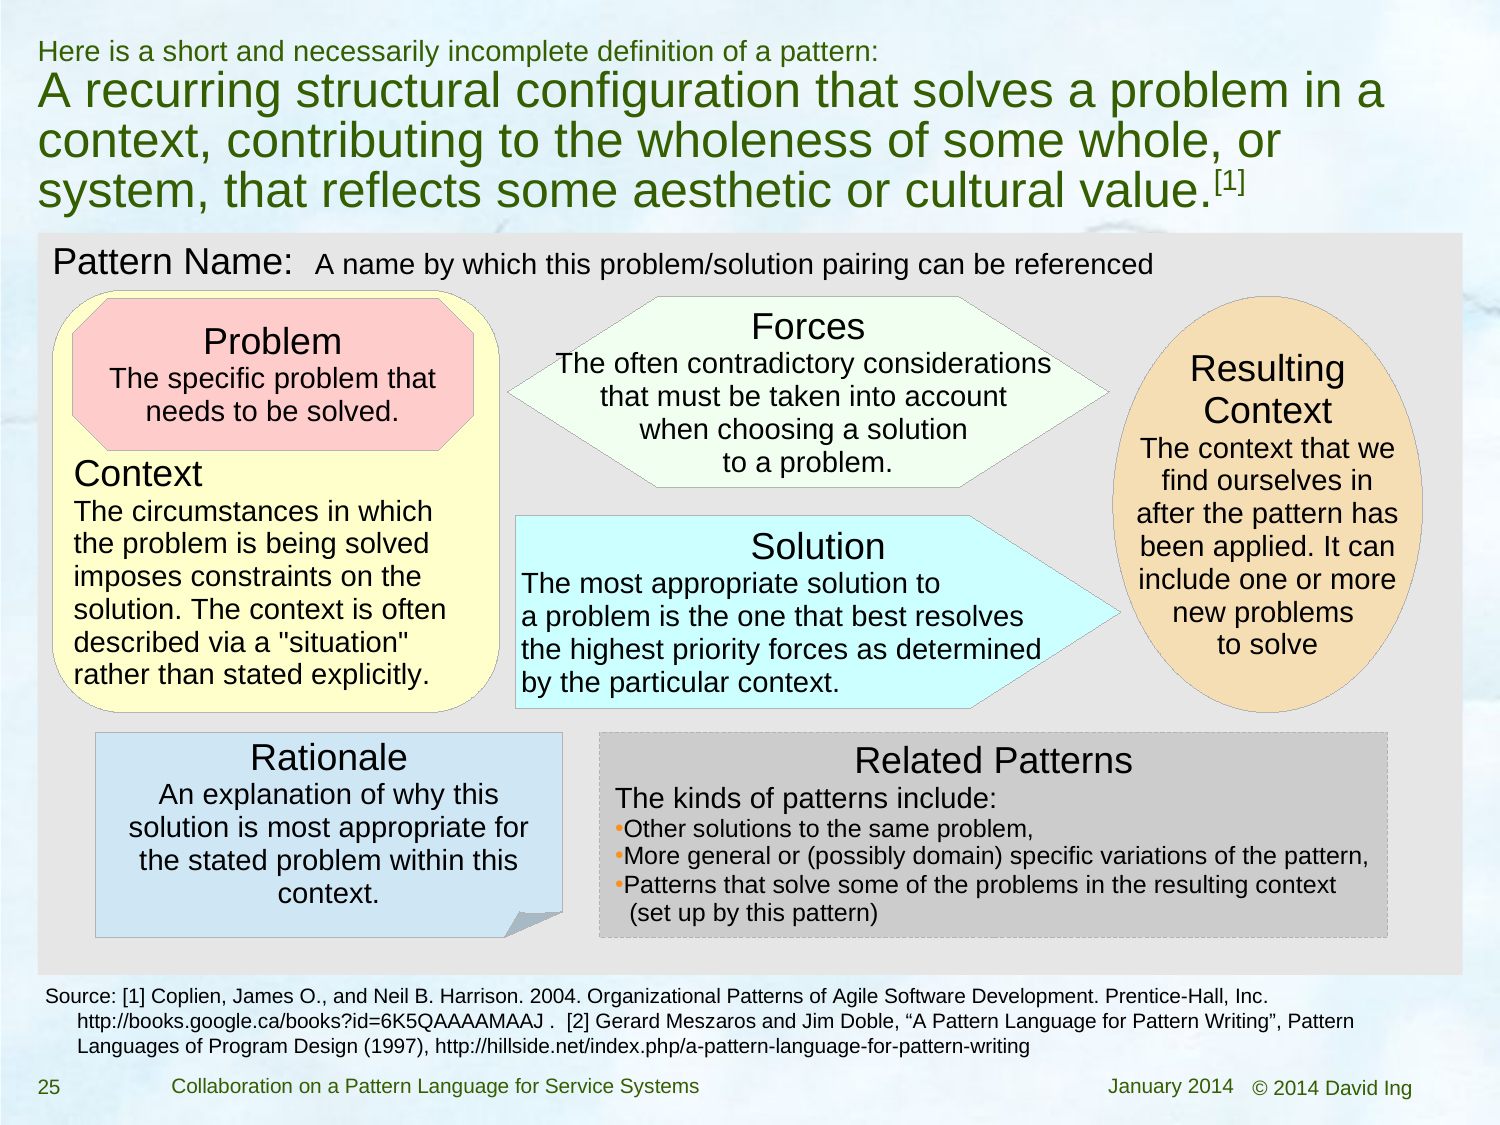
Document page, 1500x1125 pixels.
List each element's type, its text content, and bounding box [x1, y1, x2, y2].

text_box Solution The most appropriate solution to a problem is the one that best resolves the highest priority forces as determined by the particular context. [515, 515, 1121, 709]
text_box Source: [1] Coplien, James O., and Neil B. Harrison. 2004. Organizational Patterns of Agile Software Development. Prentice-Hall, Inc. http://books.google.ca/books?id=6K5QAAAAMAAJ . [2] Gerard Meszaros and Jim Doble, “A Pattern Language for Pattern Writing”, Pattern Languages of Program Design (1997), http://hillside.net/index.php/a-pattern-language-for-pattern-writing [30, 975, 1463, 1082]
text_box Related Patterns The kinds of patterns include: Other solutions to the same problem, More general or (possibly domain) specific variations of the pattern, Patterns that solve some of the problems in the resulting context (set up by this pattern) [599, 732, 1388, 938]
text_box Rationale An explanation of why this solution is most appropriate for the stated problem within this context. [95, 732, 563, 938]
text_box Problem The specific problem that needs to be solved. [72, 298, 474, 451]
title Here is a short and necessarily incomplete definition of a pattern: A recurring structural configuration that solves a problem in a context, contributing to the wholeness of some whole, or system, that reflects some aesthetic or cultural value.[1] [37, 37, 1463, 223]
text_box Forces The often contradictory considerations that must be taken into account when choosing a solution to a problem. [507, 296, 1110, 488]
text_box Pattern Name: A name by which this problem/solution pairing can be referenced [37, 232, 1463, 975]
text_box Context The circumstances in which the problem is being solved imposes constraints on the solution. The context is often described via a "situation" rather than stated explicitly. [52, 290, 500, 713]
picture [0, 0, 1500, 1125]
text_box Resulting Context The context that we find ourselves in after the pattern has been applied. It can include one or more new problems to solve [1112, 296, 1423, 713]
